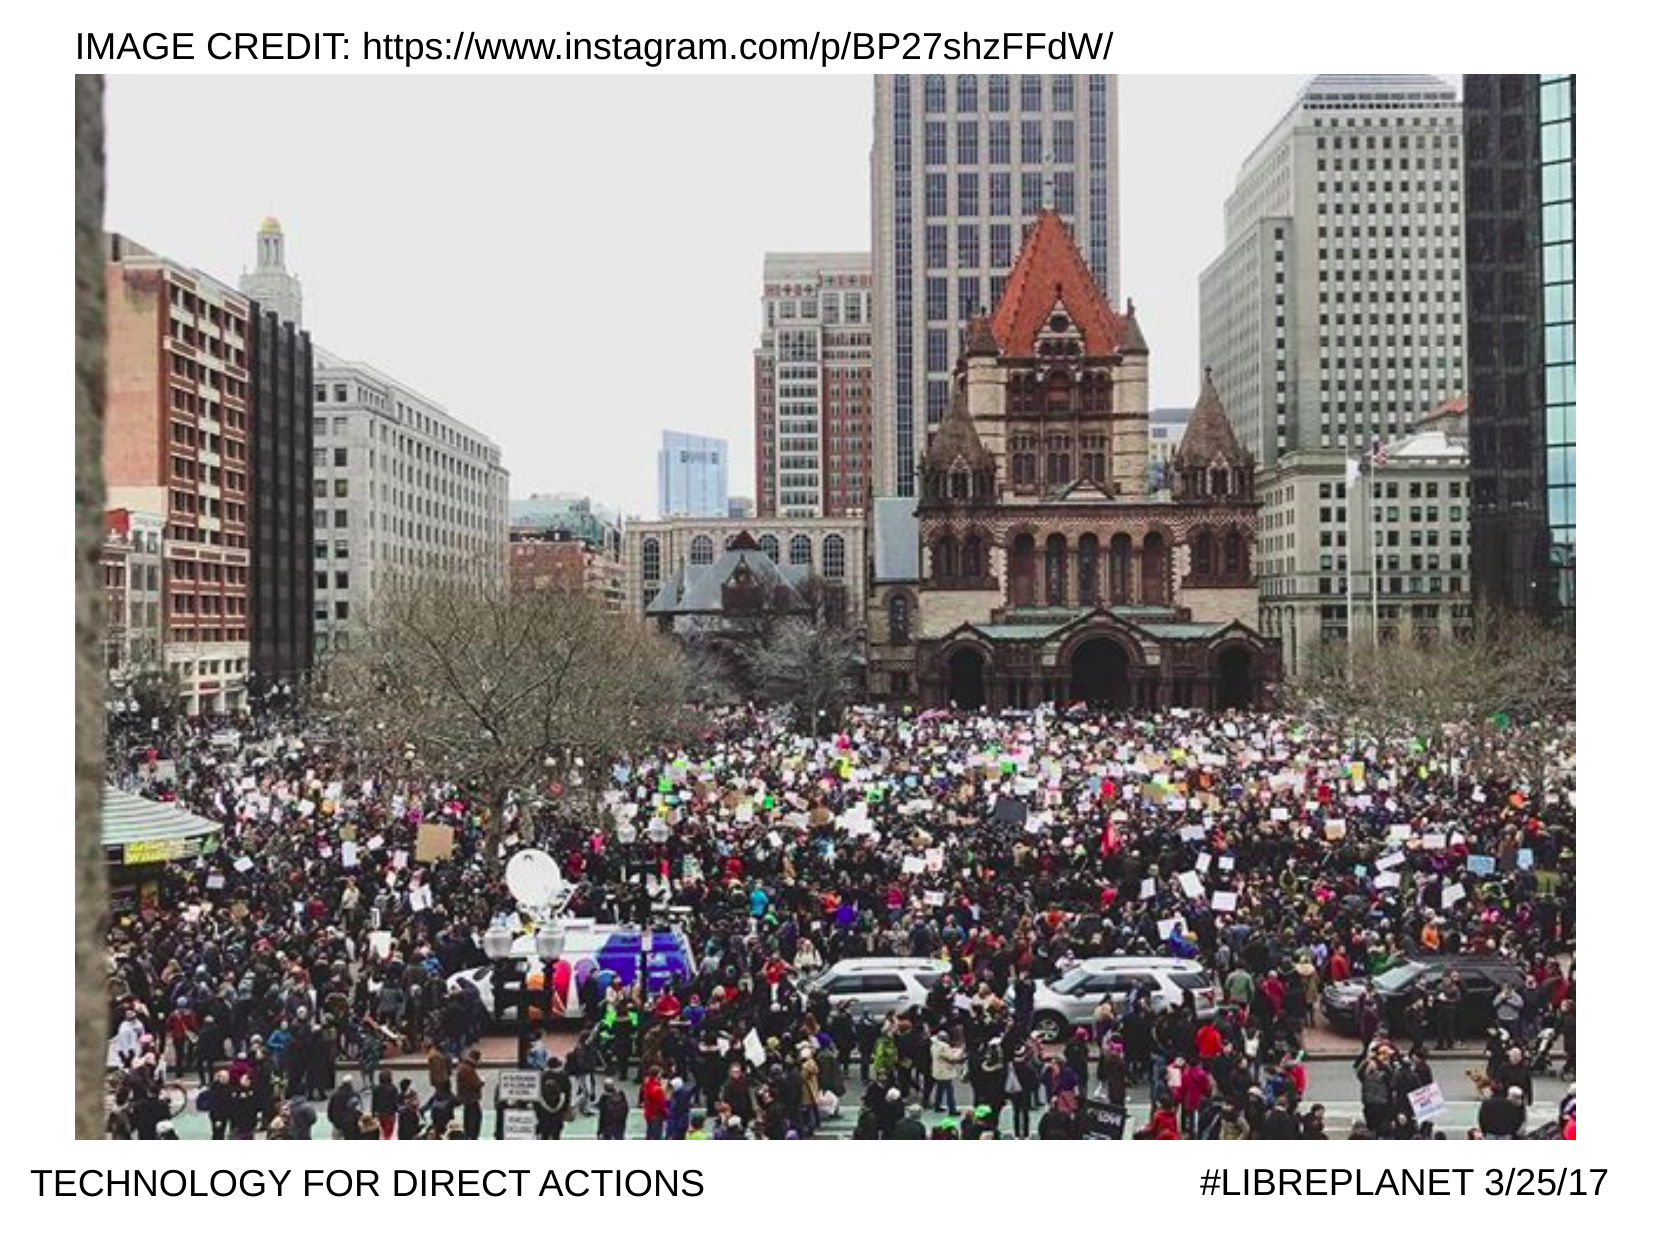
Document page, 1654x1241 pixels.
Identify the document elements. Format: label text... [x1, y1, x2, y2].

text_box IMAGE CREDIT: https://www.instagram.com/p/BP27shzFFdW/ [60, 18, 1441, 178]
title TECHNOLOGY FOR DIRECT ACTIONS [30, 1140, 736, 1228]
picture [75, 74, 1576, 1141]
subtitle #LIBREPLANET 3/25/17 [1200, 1150, 1628, 1216]
